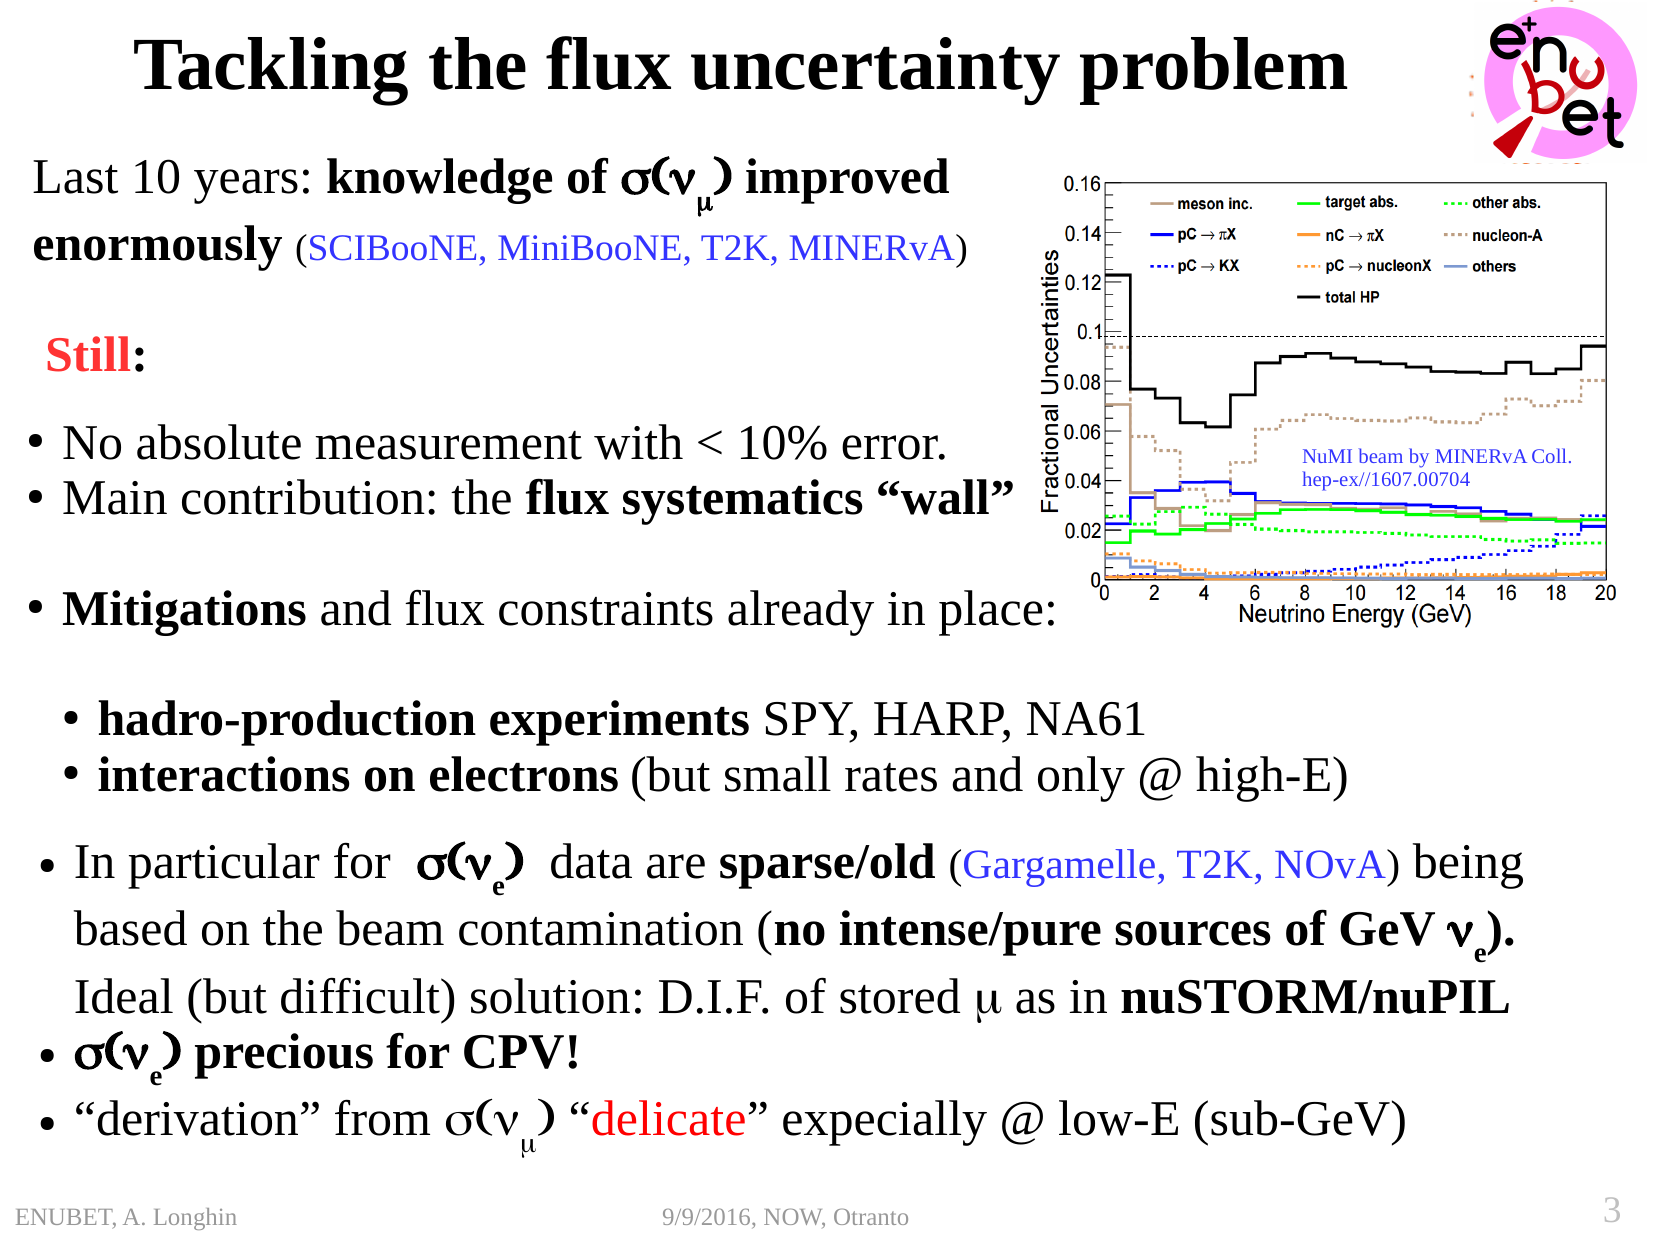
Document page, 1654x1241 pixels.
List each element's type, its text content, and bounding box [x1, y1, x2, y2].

title Tackling the flux uncertainty problem [0, 0, 1512, 138]
picture [1058, 165, 1642, 640]
text_box No absolute measurement with < 10% error. Main contribution: the flux systematics “wall” Mitigations and flux constraints already in place: hadro-production experiments SPY, HARP, NA61 interactions on electrons (but small rates and only @ high-E) [11, 407, 1388, 813]
picture [1463, 0, 1653, 164]
text_box NuMI beam by MINERvA Coll. hep-ex//1607.00704 [1287, 437, 1618, 503]
text_box Last 10 years: knowledge of s(nm) improved enormously (SCIBooNE, MiniBooNE, T2K, MINERvA) Still: [17, 141, 1058, 407]
text_box In particular for s(ne) data are sparse/old (Gargamelle, T2K, NOvA) being based on the beam contamination (no intense/pure sources of GeV ne). Ideal (but difficult) solution: D.I.F. of stored m as in nuSTORM/nuPIL s(ne) precious for CPV! “derivation” from s(nm) “delicate” expecially @ low-E (sub-GeV) [0, 826, 1642, 1241]
